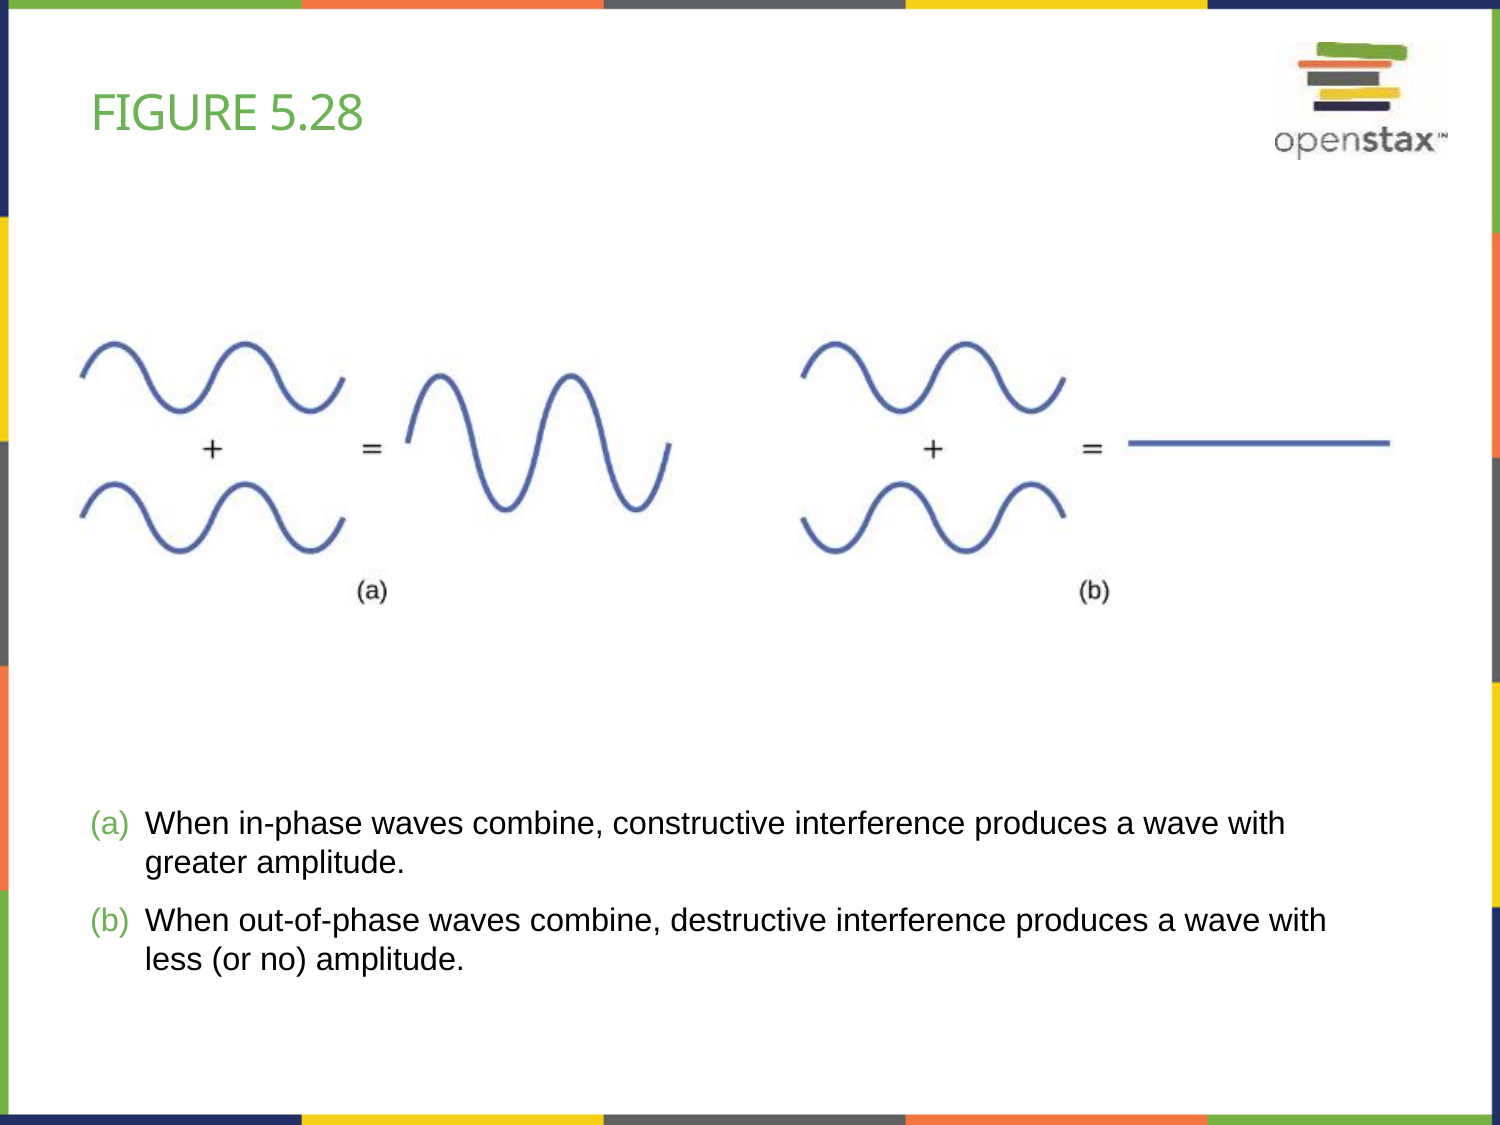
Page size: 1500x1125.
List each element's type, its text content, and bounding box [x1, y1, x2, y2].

list When in-phase waves combine, constructive interference produces a wave with greater amplitude. When out-of-phase waves combine, destructive interference produces a wave with less (or no) amplitude. [75, 794, 1398, 986]
picture [0, 0, 1500, 1125]
title Figure 5.28 [75, 39, 1398, 148]
